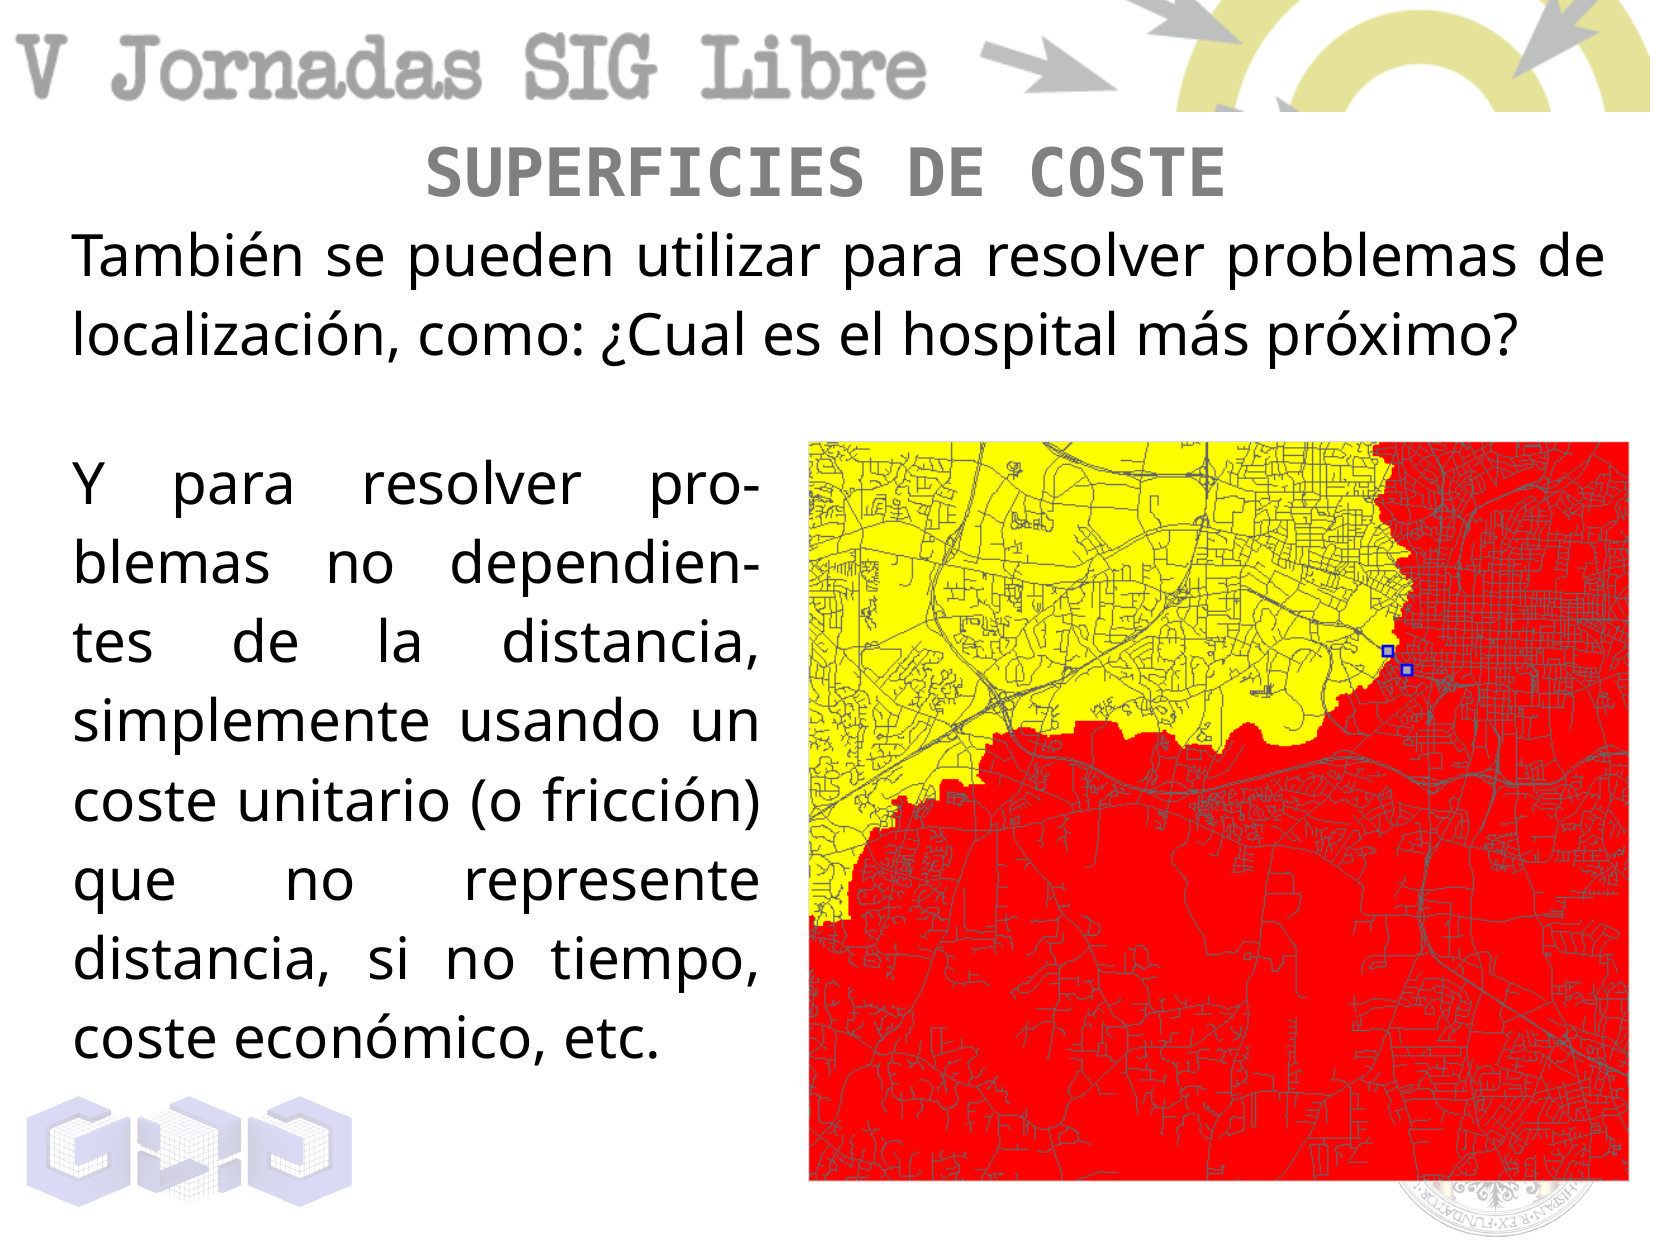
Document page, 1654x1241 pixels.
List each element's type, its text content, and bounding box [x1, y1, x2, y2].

text_box También se pueden utilizar para resolver problemas de localización, como: ¿Cual es el hospital más próximo? [56, 206, 1622, 654]
text_box Comparación con camino isotrópico. [0, 0, 1650, 112]
text_box SUPERFICIES DE COSTE [0, 127, 1654, 220]
picture [808, 441, 1630, 1182]
text_box Y para resolver pro-blemas no dependien-tes de la distancia, simplemente usando un coste unitario (o fricción) que no represente distancia, si no tiempo, coste económico, etc. [58, 434, 776, 1059]
